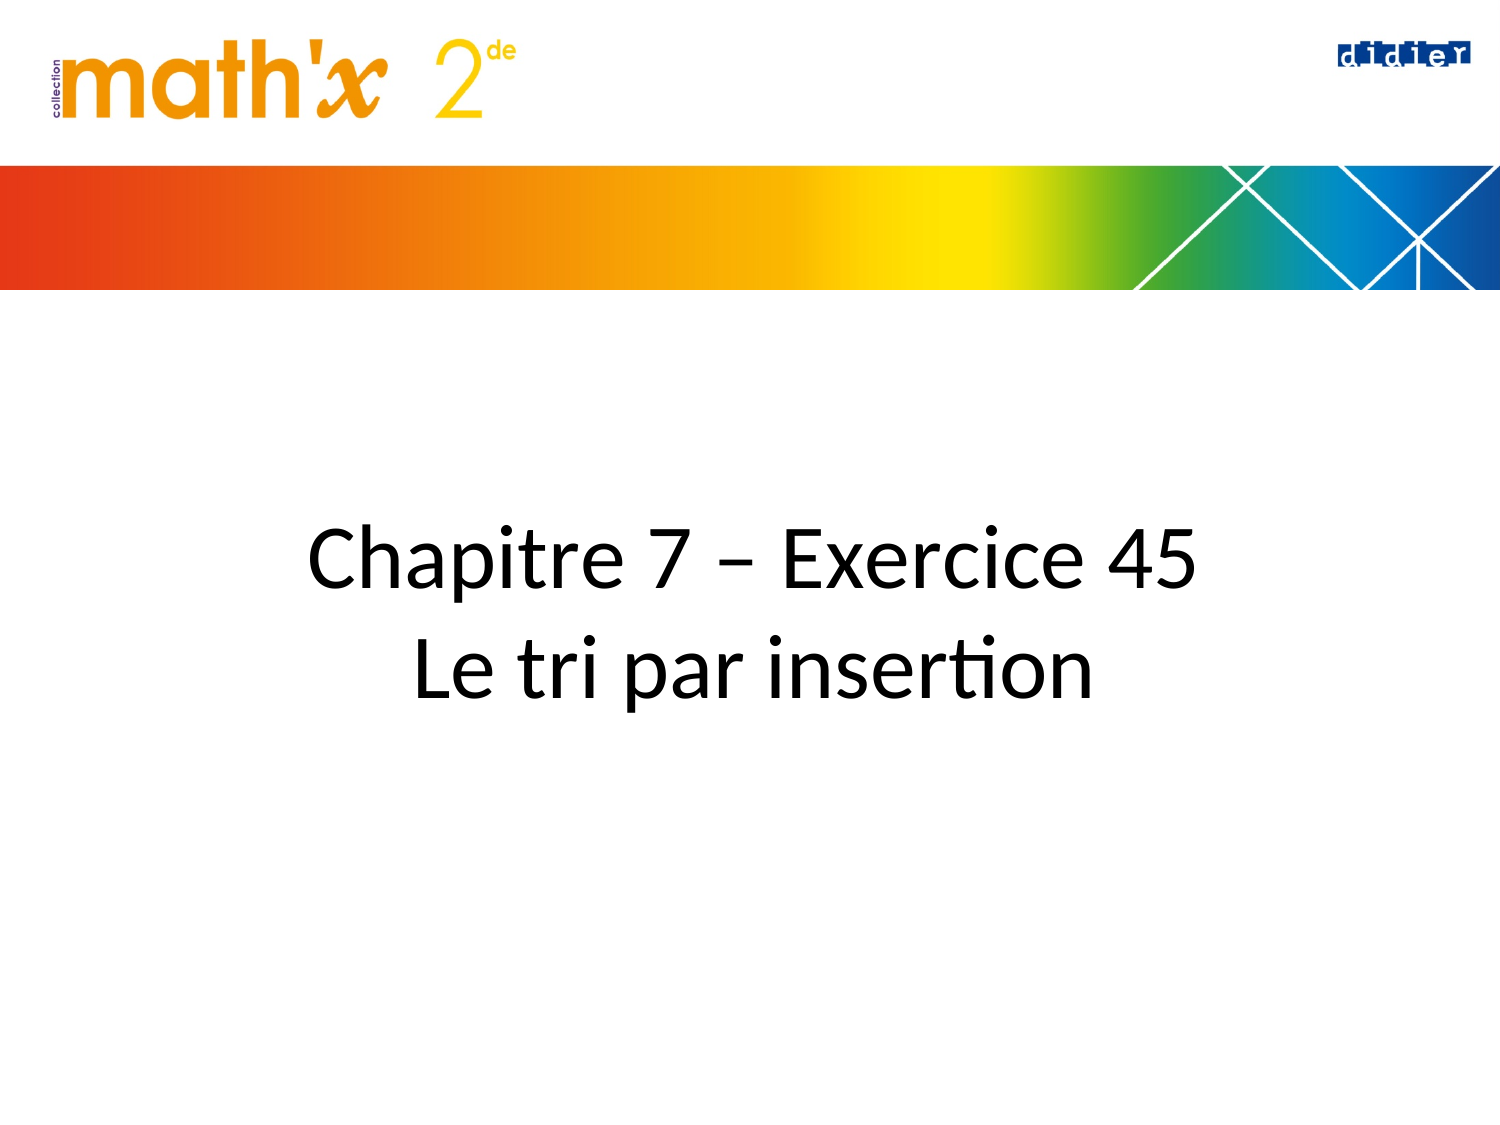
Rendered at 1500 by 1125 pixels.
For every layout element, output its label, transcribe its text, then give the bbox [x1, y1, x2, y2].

title Chapitre 7 – Exercice 45 Le tri par insertion [117, 444, 1393, 769]
picture [0, 0, 1500, 290]
